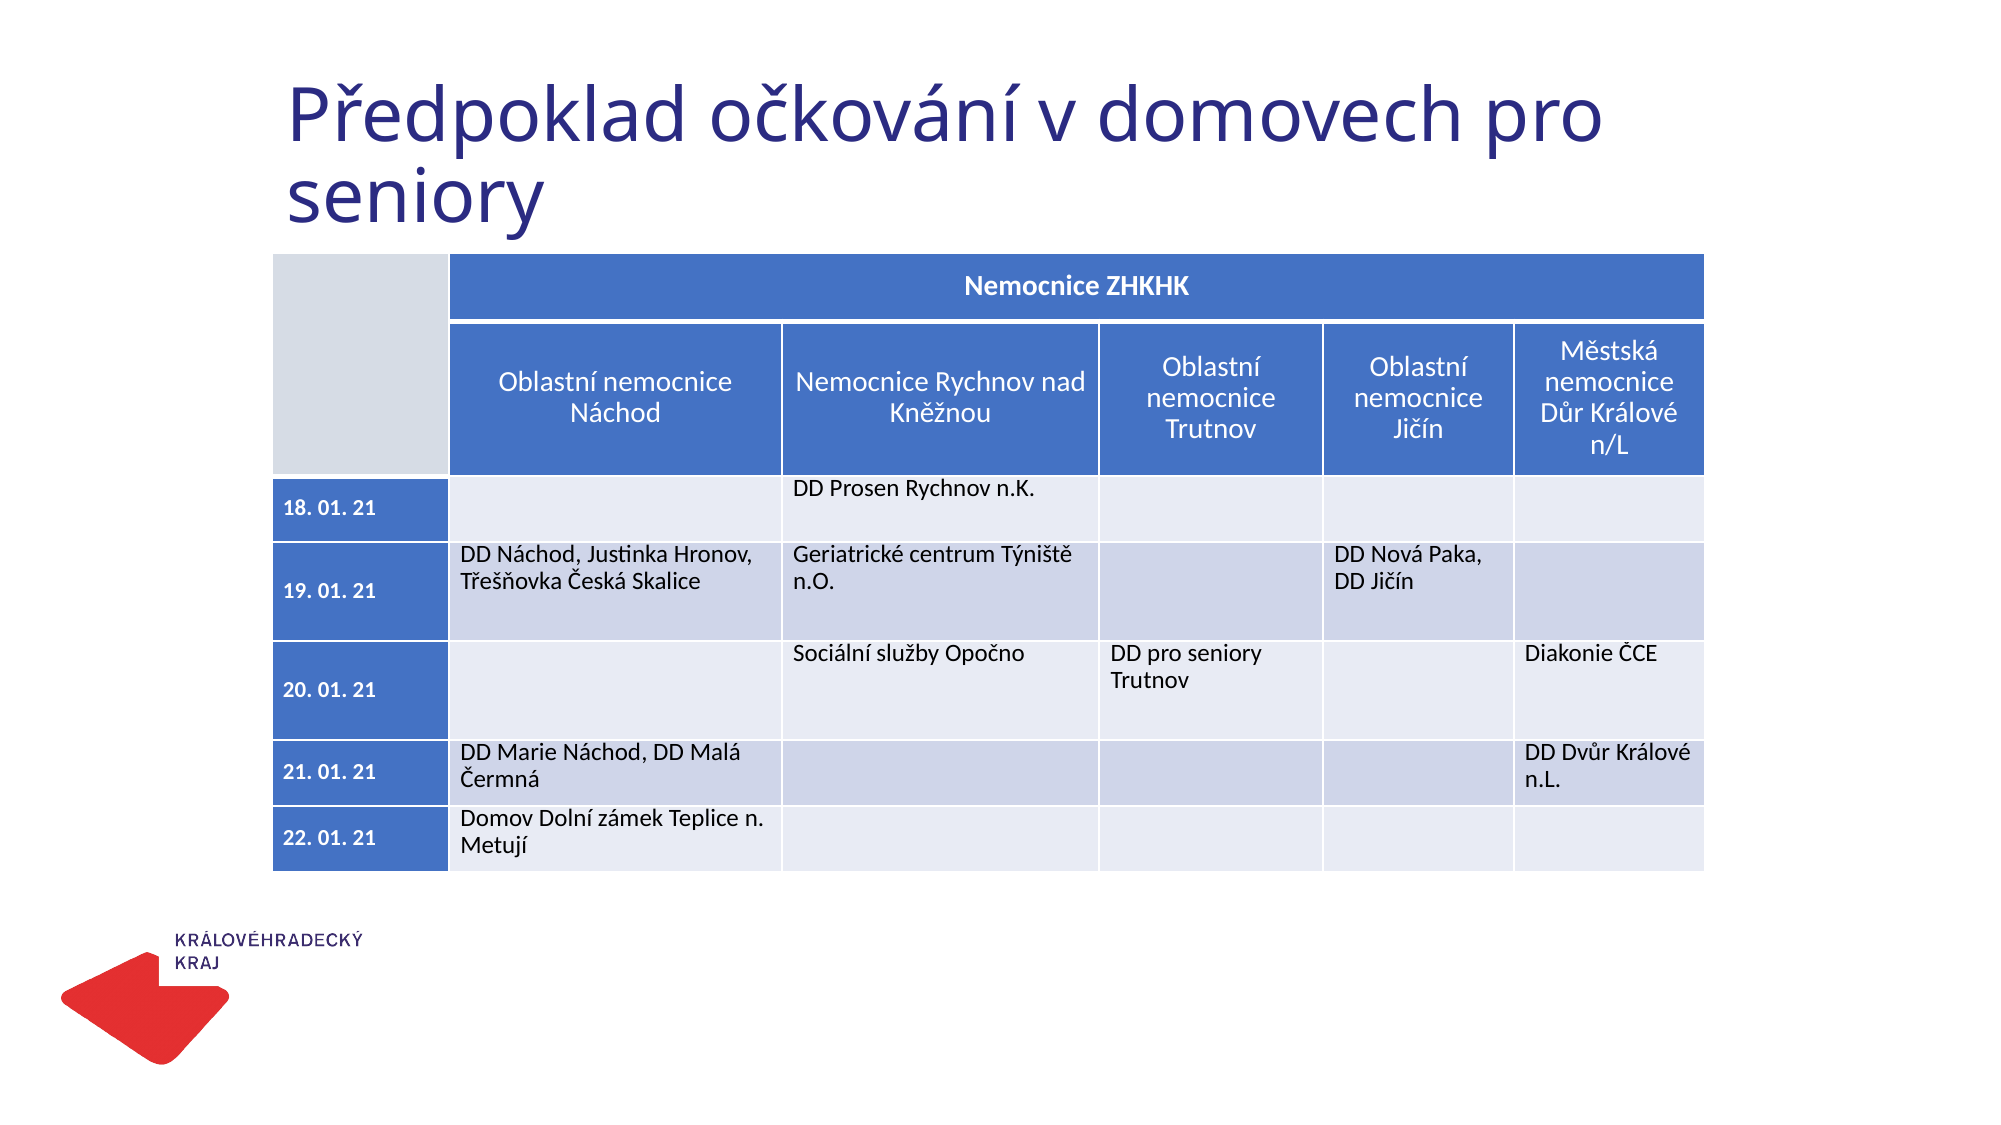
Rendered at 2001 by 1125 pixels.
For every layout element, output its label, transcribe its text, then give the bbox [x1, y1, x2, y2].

table_cell Domov Dolní zámek Teplice n. Metují [450, 807, 781, 871]
table_cell [1515, 543, 1704, 640]
table_cell [450, 477, 781, 541]
table_cell [783, 807, 1098, 871]
table_cell DD Nová Paka, DD Jičín [1324, 543, 1513, 640]
table_cell Oblastní nemocnice Náchod [450, 324, 781, 475]
table_cell Oblastní nemocnice Trutnov [1100, 324, 1322, 475]
table_cell [1324, 642, 1513, 739]
table_cell [1100, 543, 1322, 640]
table_cell DD Dvůr Králové n.L. [1515, 741, 1704, 805]
table_cell [1515, 477, 1704, 541]
table_cell 21. 01. 21 [273, 741, 448, 805]
table_cell [1100, 741, 1322, 805]
table_cell Diakonie ČCE [1515, 642, 1704, 739]
table_header Nemocnice ZHKHK [450, 254, 1704, 319]
table_cell 22. 01. 21 [273, 807, 448, 871]
table_cell 18. 01. 21 [273, 479, 448, 541]
table_cell 20. 01. 21 [273, 642, 448, 739]
table_cell [1515, 807, 1704, 871]
text_box [159, 0, 2000, 986]
table_cell 19. 01. 21 [273, 543, 448, 640]
table_cell DD pro seniory Trutnov [1100, 642, 1322, 739]
table_header [273, 254, 448, 474]
table_cell DD Prosen Rychnov n.K. [783, 477, 1098, 541]
table_cell Oblastní nemocnice Jičín [1324, 324, 1513, 475]
table_cell Nemocnice Rychnov nad Kněžnou [783, 324, 1098, 475]
table_cell [1100, 807, 1322, 871]
table_cell Sociální služby Opočno [783, 642, 1098, 739]
table_cell [450, 642, 781, 739]
table_cell Městská nemocnice Důr Králové n/L [1515, 324, 1704, 475]
table_cell [1100, 477, 1322, 541]
table_cell DD Náchod, Justinka Hronov, Třešňovka Česká Skalice [450, 543, 781, 640]
table_cell [783, 741, 1098, 805]
picture [57, 918, 363, 1076]
table_cell [1324, 741, 1513, 805]
table_cell Geriatrické centrum Týniště n.O. [783, 543, 1098, 640]
table_cell [1324, 807, 1513, 871]
table_cell DD Marie Náchod, DD Malá Čermná [450, 741, 781, 805]
title Předpoklad očkování v domovech pro seniory [271, 49, 1874, 267]
table_cell [1324, 477, 1513, 541]
